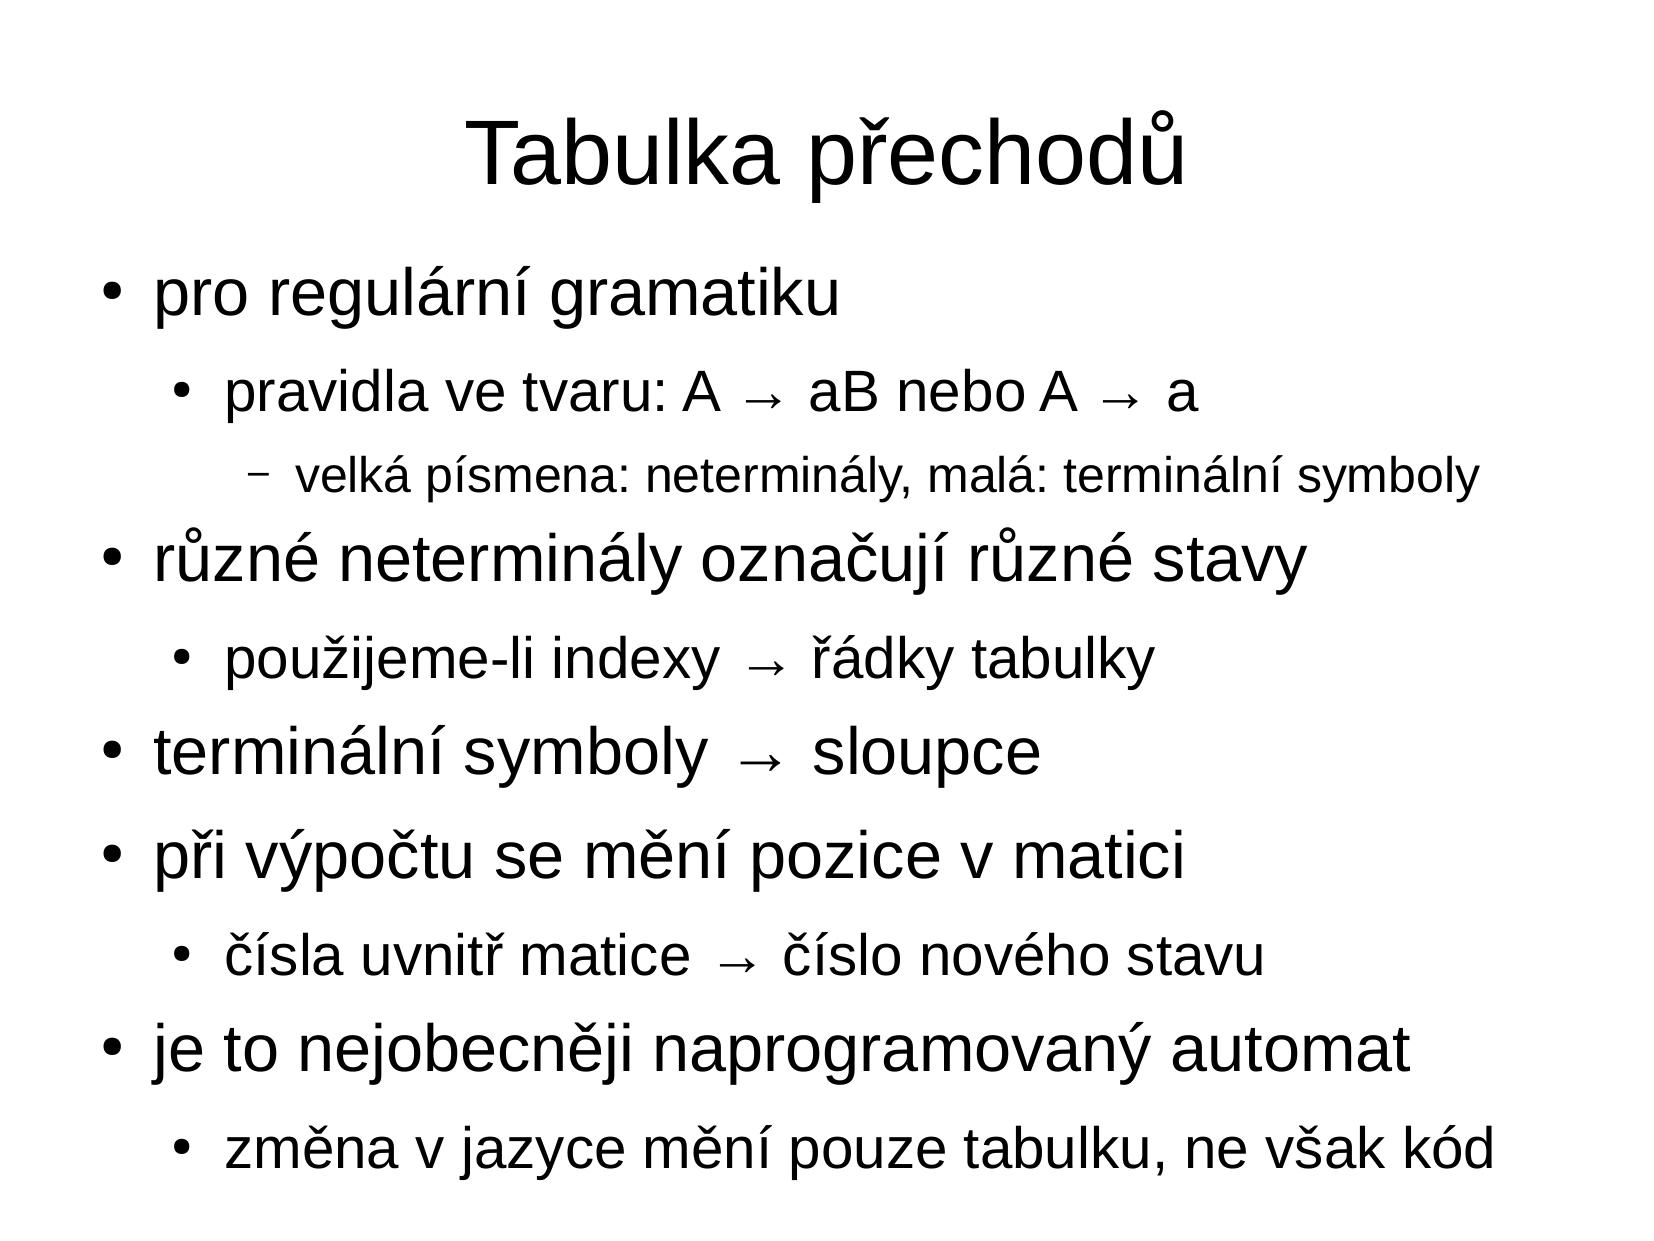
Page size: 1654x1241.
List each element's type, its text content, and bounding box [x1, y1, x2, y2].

title Tabulka přechodů [82, 56, 1571, 250]
list pro regulární gramatiku pravidla ve tvaru: A → aB nebo A → a velká písmena: neterminály, malá: terminální symboly různé neterminály označují různé stavy použijeme-li indexy → řádky tabulky terminální symboly → sloupce při výpočtu se mění pozice v matici čísla uvnitř matice → číslo nového stavu je to nejobecněji naprogramovaný automat změna v jazyce mění pouze tabulku, ne však kód [82, 254, 1571, 1181]
